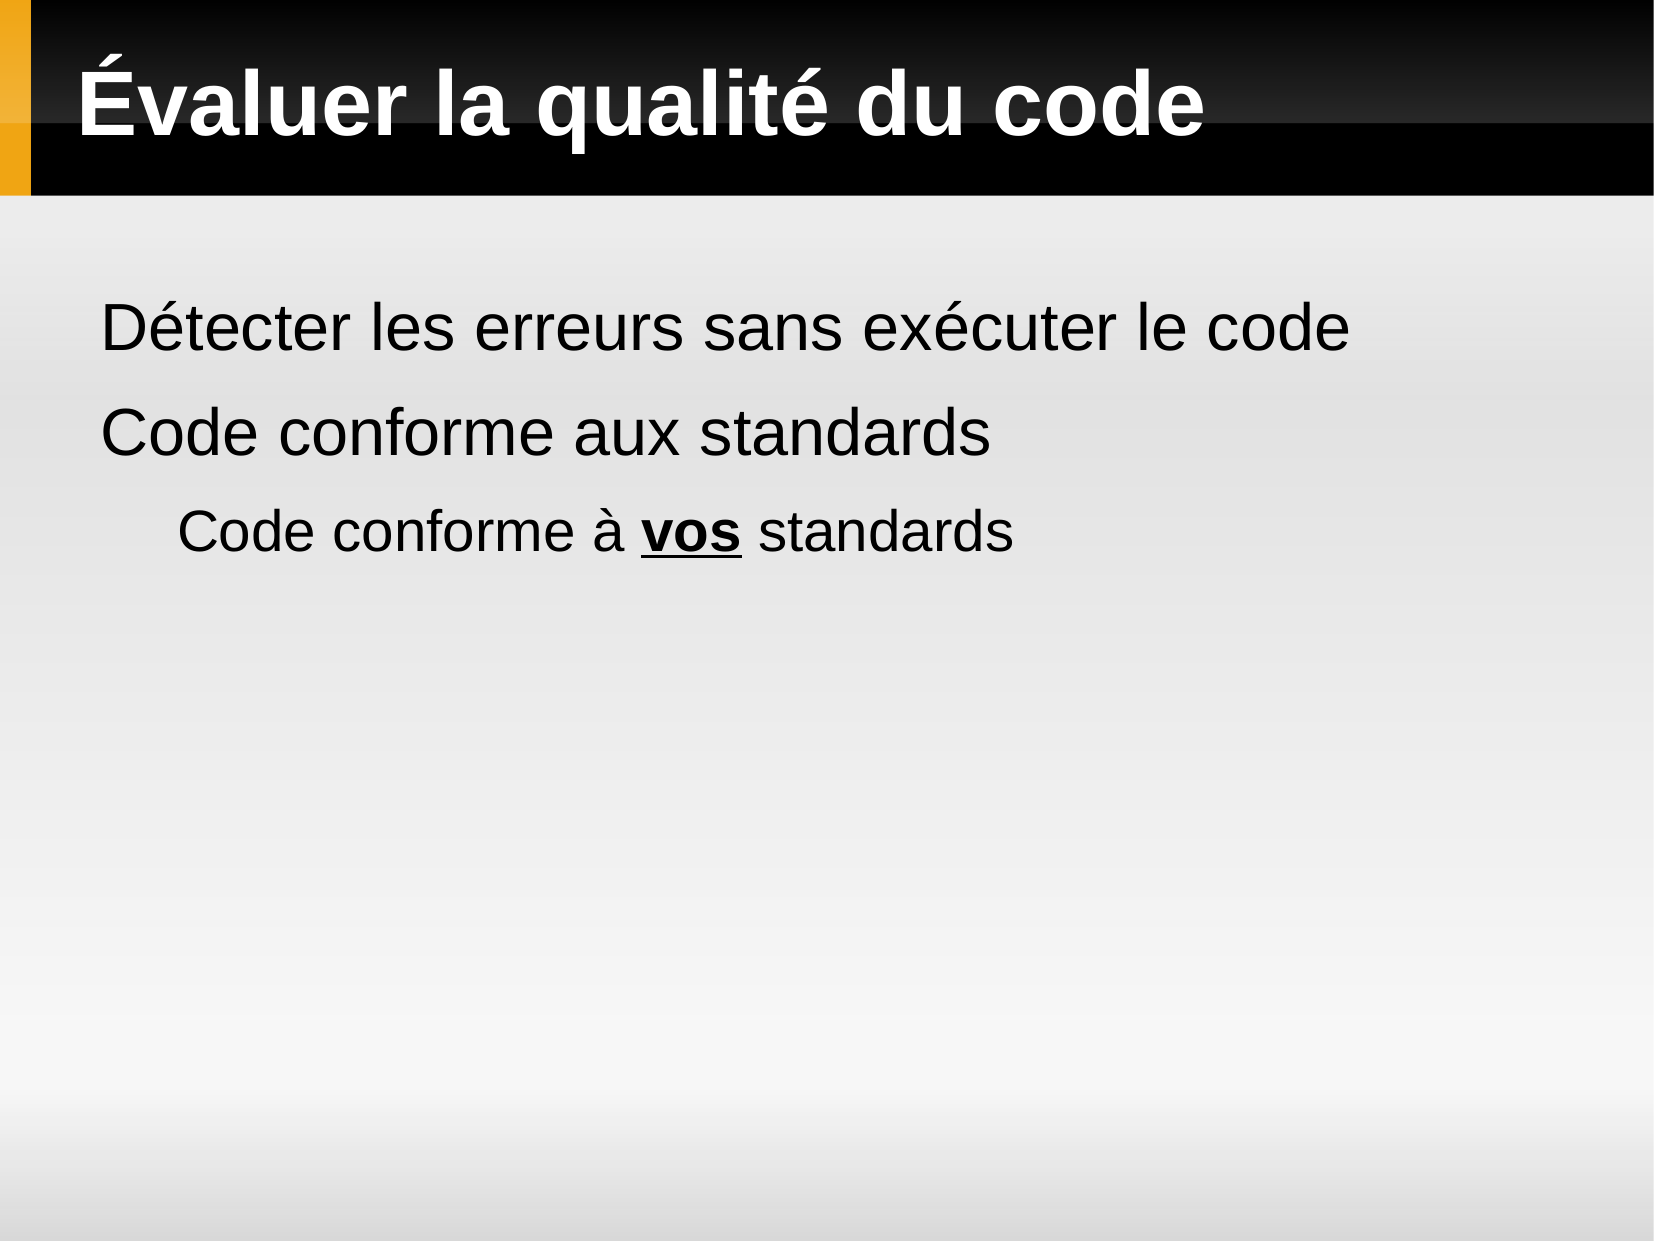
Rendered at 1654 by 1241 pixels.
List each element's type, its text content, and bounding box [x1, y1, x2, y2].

list Détecter les erreurs sans exécuter le code Code conforme aux standards Code conforme à vos standards [82, 290, 1571, 1094]
title Évaluer la qualité du code [76, 7, 1565, 200]
picture [0, 0, 1654, 1241]
